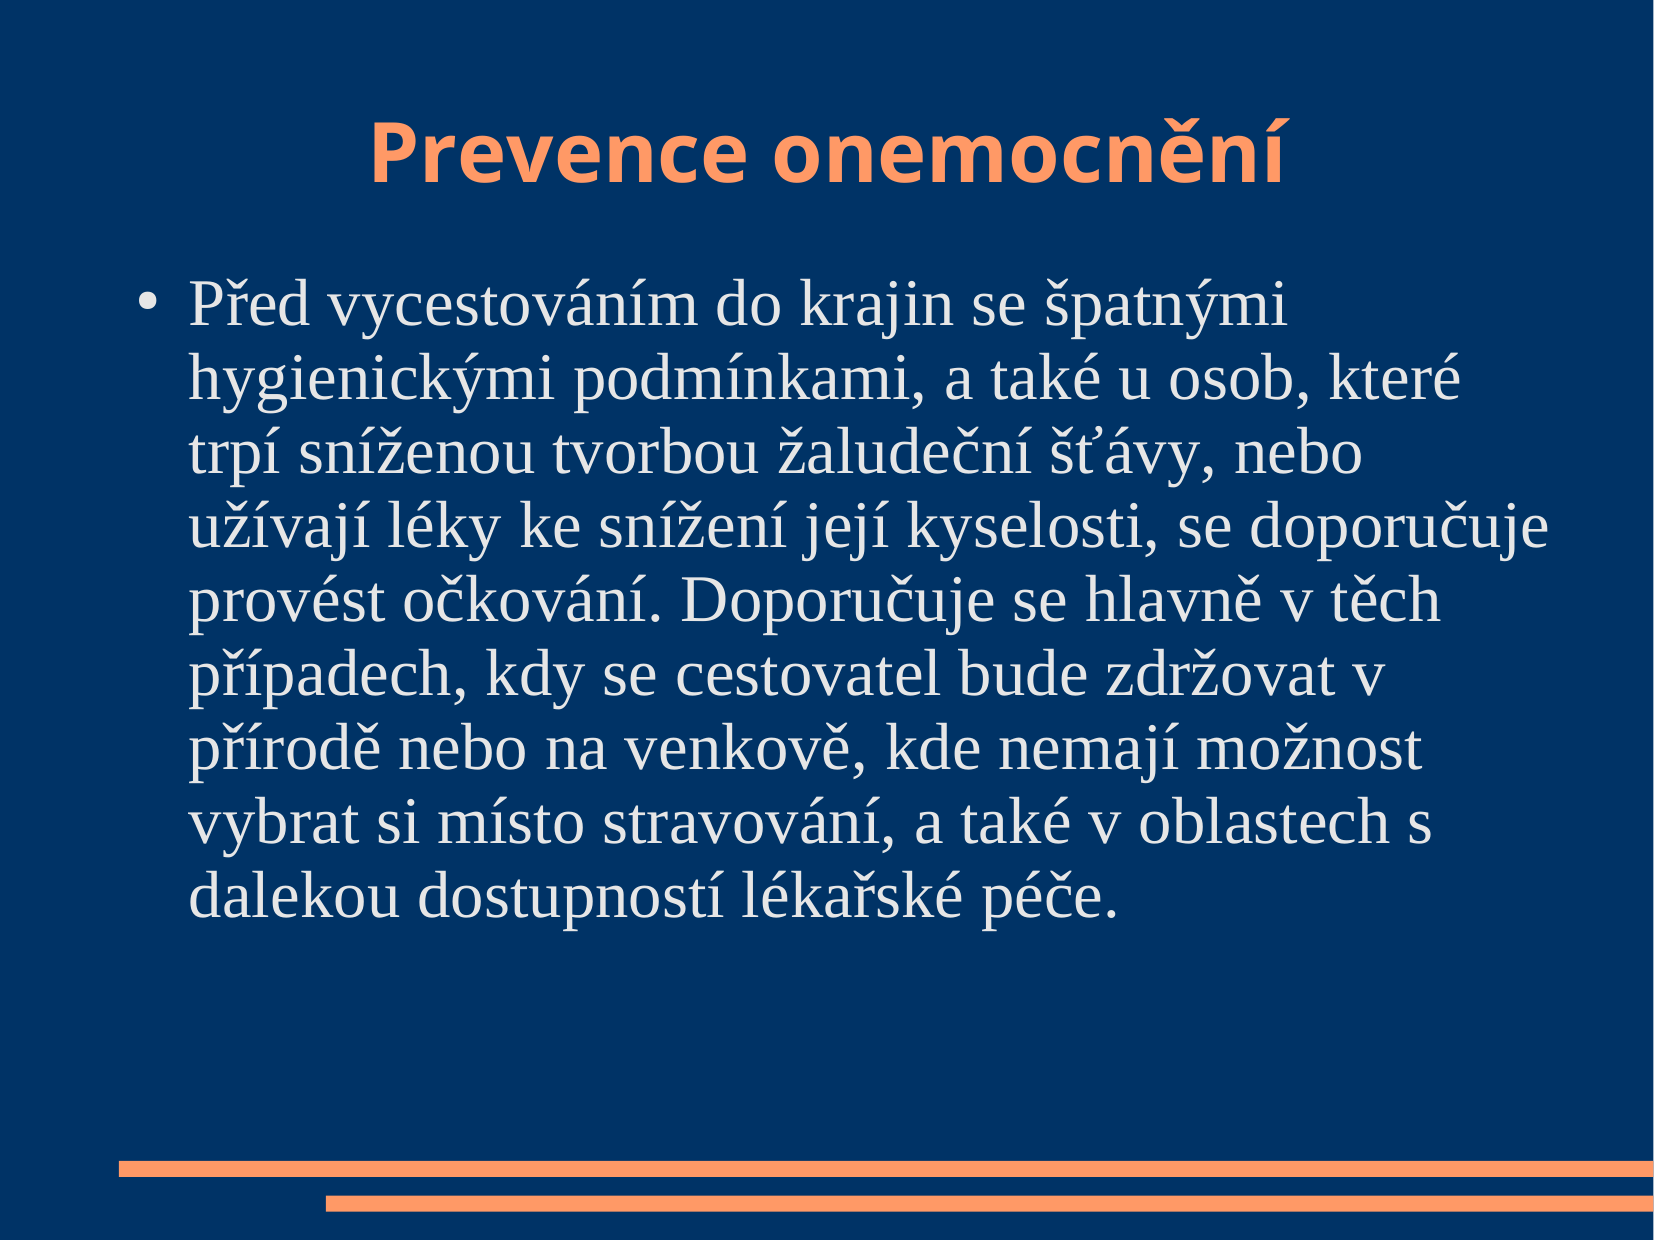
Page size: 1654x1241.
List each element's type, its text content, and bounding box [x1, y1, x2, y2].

list Před vycestováním do krajin se špatnými hygienickými podmínkami, a také u osob, které trpí sníženou tvorbou žaludeční šťávy, nebo užívají léky ke snížení její kyselosti, se doporučuje provést očkování. Doporučuje se hlavně v těch případech, kdy se cestovatel bude zdržovat v přírodě nebo na venkově, kde nemají možnost vybrat si místo stravování, a také v oblastech s dalekou dostupností lékařské péče. [118, 265, 1558, 1061]
title Prevence onemocnění [121, 53, 1534, 247]
